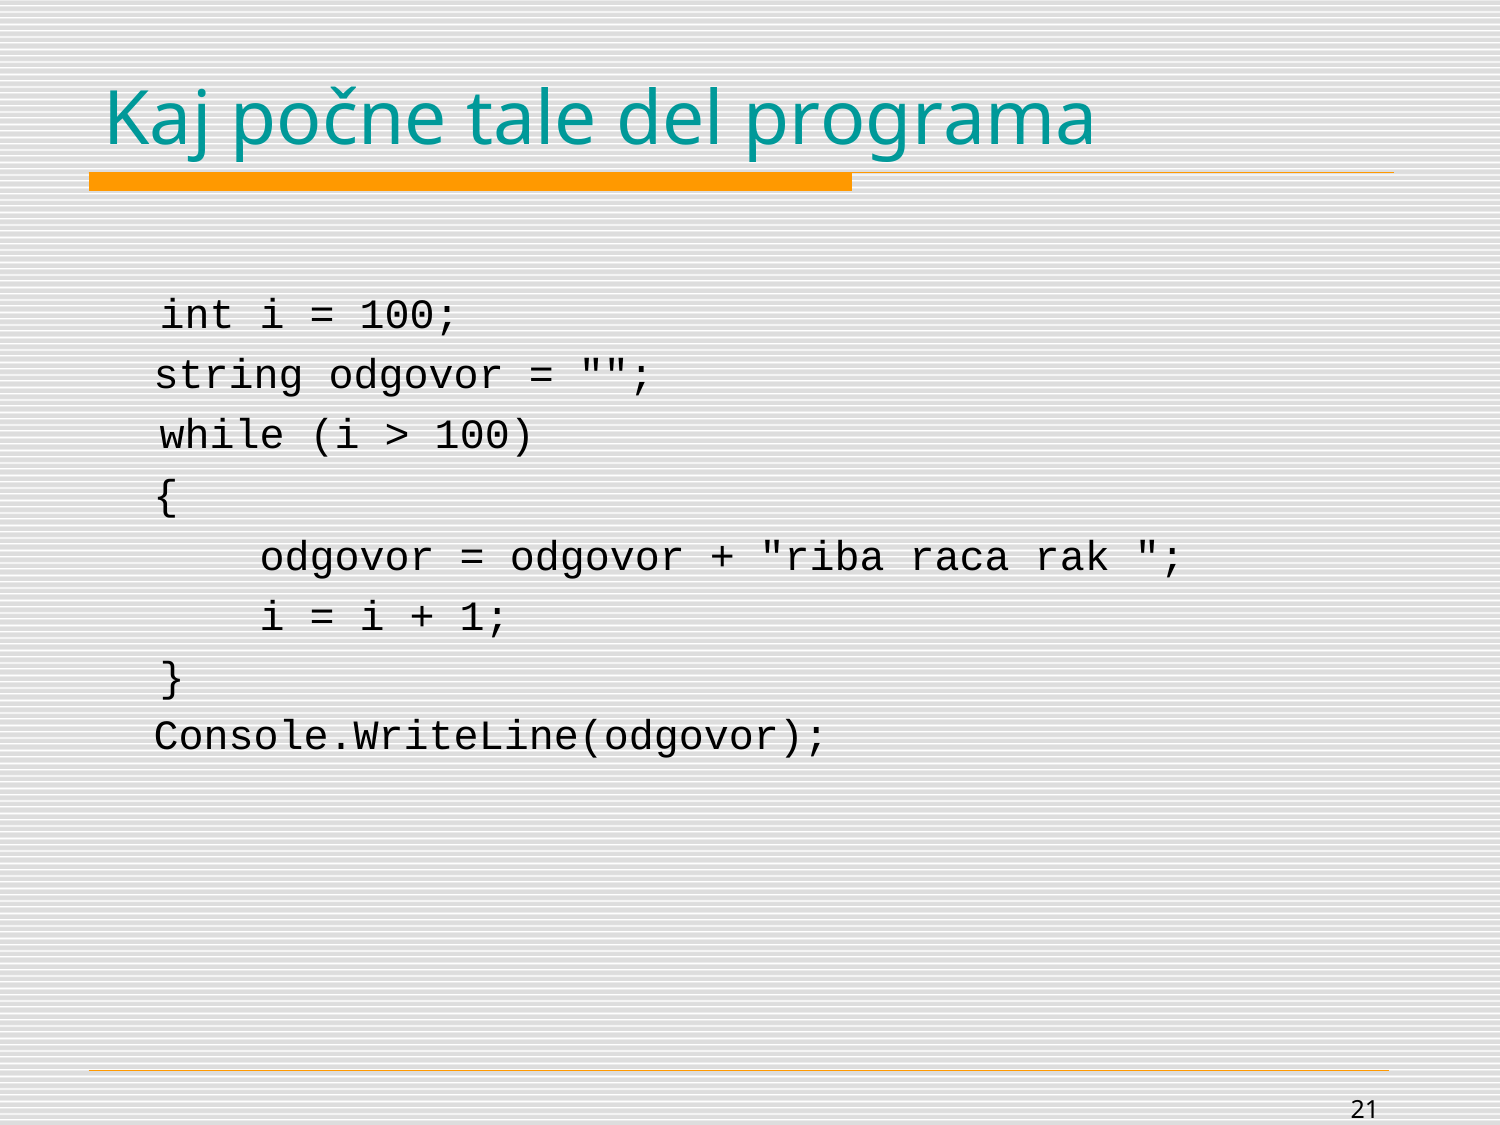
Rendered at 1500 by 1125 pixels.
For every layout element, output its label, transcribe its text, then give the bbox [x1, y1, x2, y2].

title Kaj počne tale del programa [88, 54, 1401, 167]
text_box <number> [1068, 1085, 1394, 1125]
picture [0, 0, 1500, 1125]
list int i = 100; string odgovor = ""; while (i > 100) { odgovor = odgovor + "riba raca rak "; i = i + 1; } Console.WriteLine(odgovor); [88, 278, 1418, 988]
